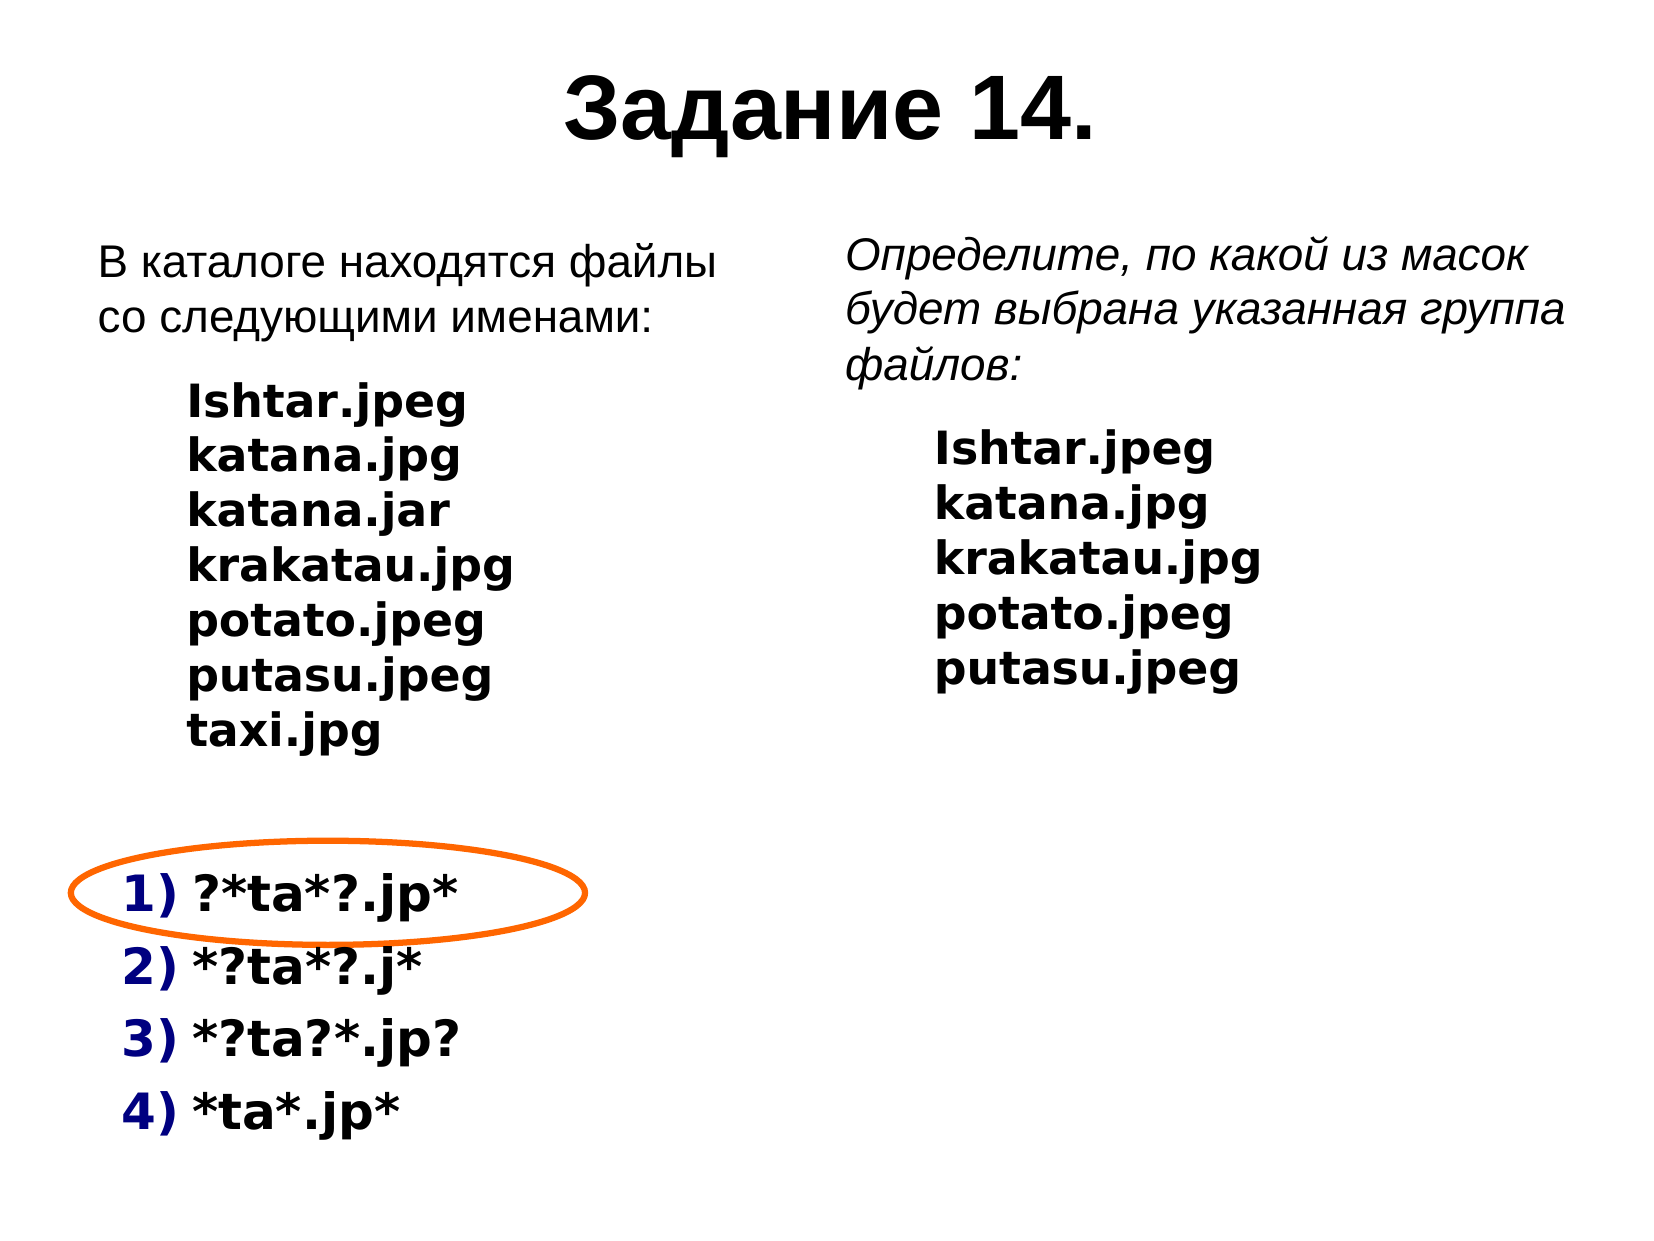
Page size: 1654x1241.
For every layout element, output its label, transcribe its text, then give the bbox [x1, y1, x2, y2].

list ?*ta*?.jp* *?ta*?.j* *?ta?*.jp? *ta*.jp* [76, 861, 804, 1170]
title Задание 14. [82, 40, 1571, 266]
list Определите, по какой из масок будет выбрана указанная группа файлов: Ishtar.jpeg katana.jpg krakatau.jpg potato.jpeg putasu.jpeg [845, 224, 1572, 1010]
list В каталоге находятся файлы со следующими именами: Ishtar.jpeg katana.jpg katana.jar krakatau.jpg potato.jpeg putasu.jpeg taxi.jpg [82, 224, 792, 780]
